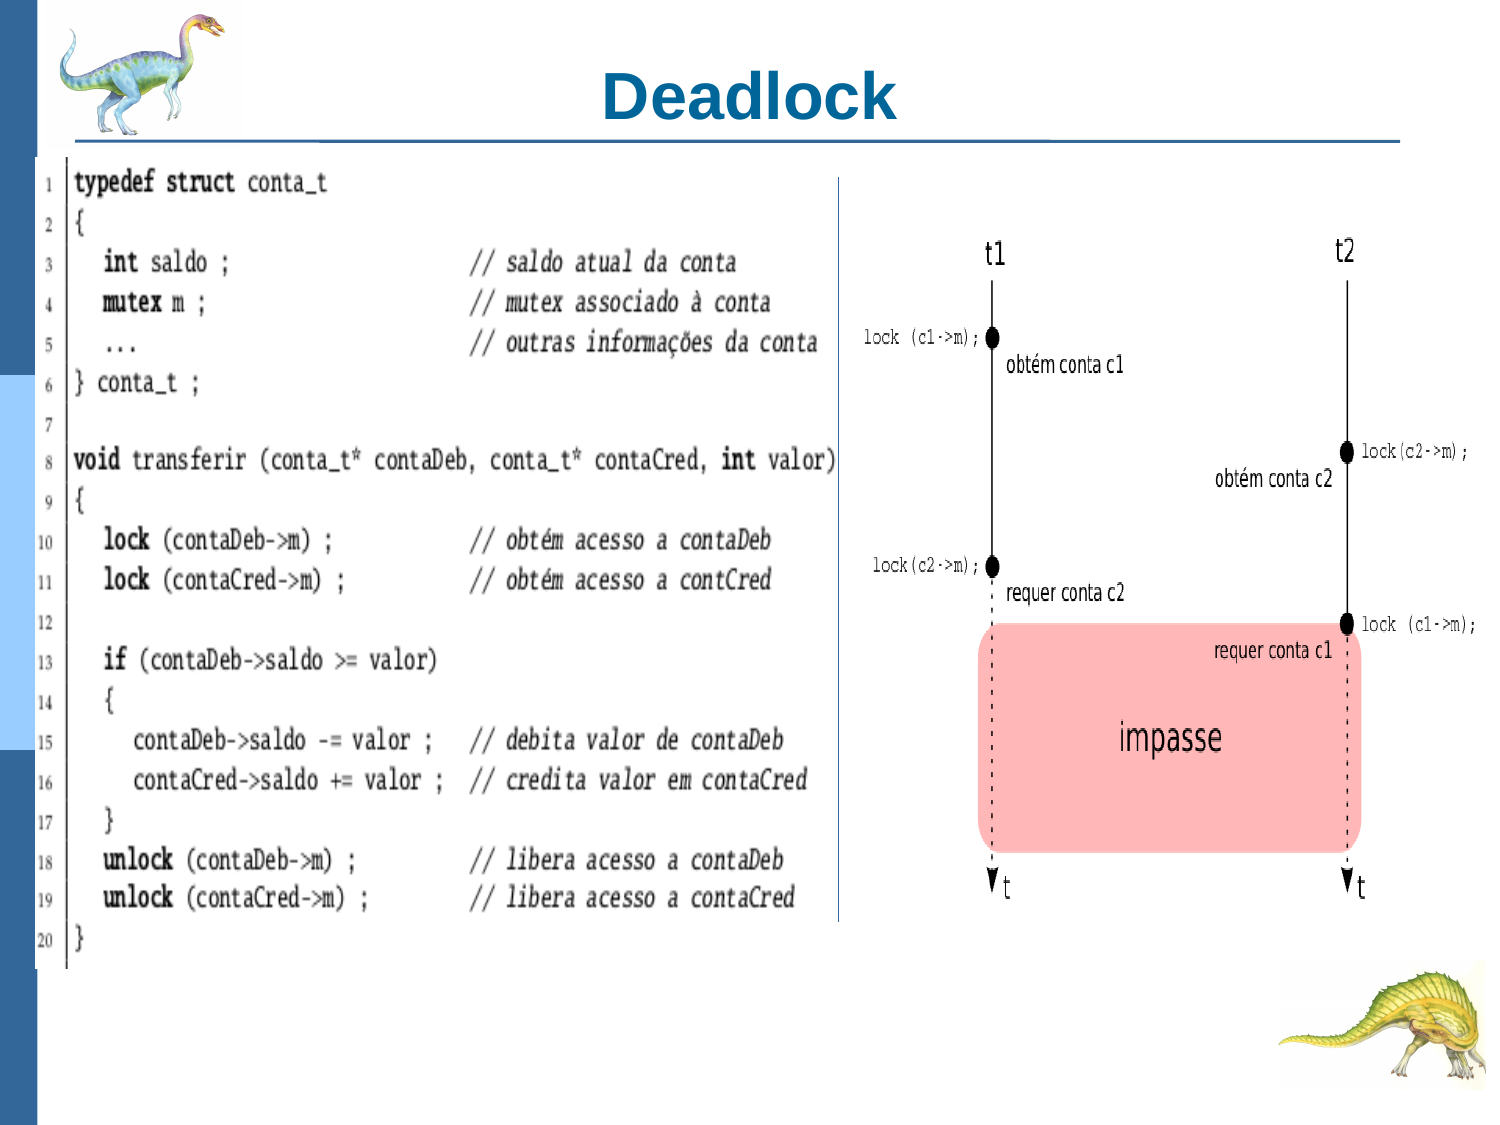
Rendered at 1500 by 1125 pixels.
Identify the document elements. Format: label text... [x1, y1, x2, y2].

picture [857, 212, 1500, 934]
picture [46, 0, 243, 149]
picture [1275, 959, 1486, 1090]
text_box Deadlock [75, 45, 1426, 141]
picture [35, 157, 845, 969]
